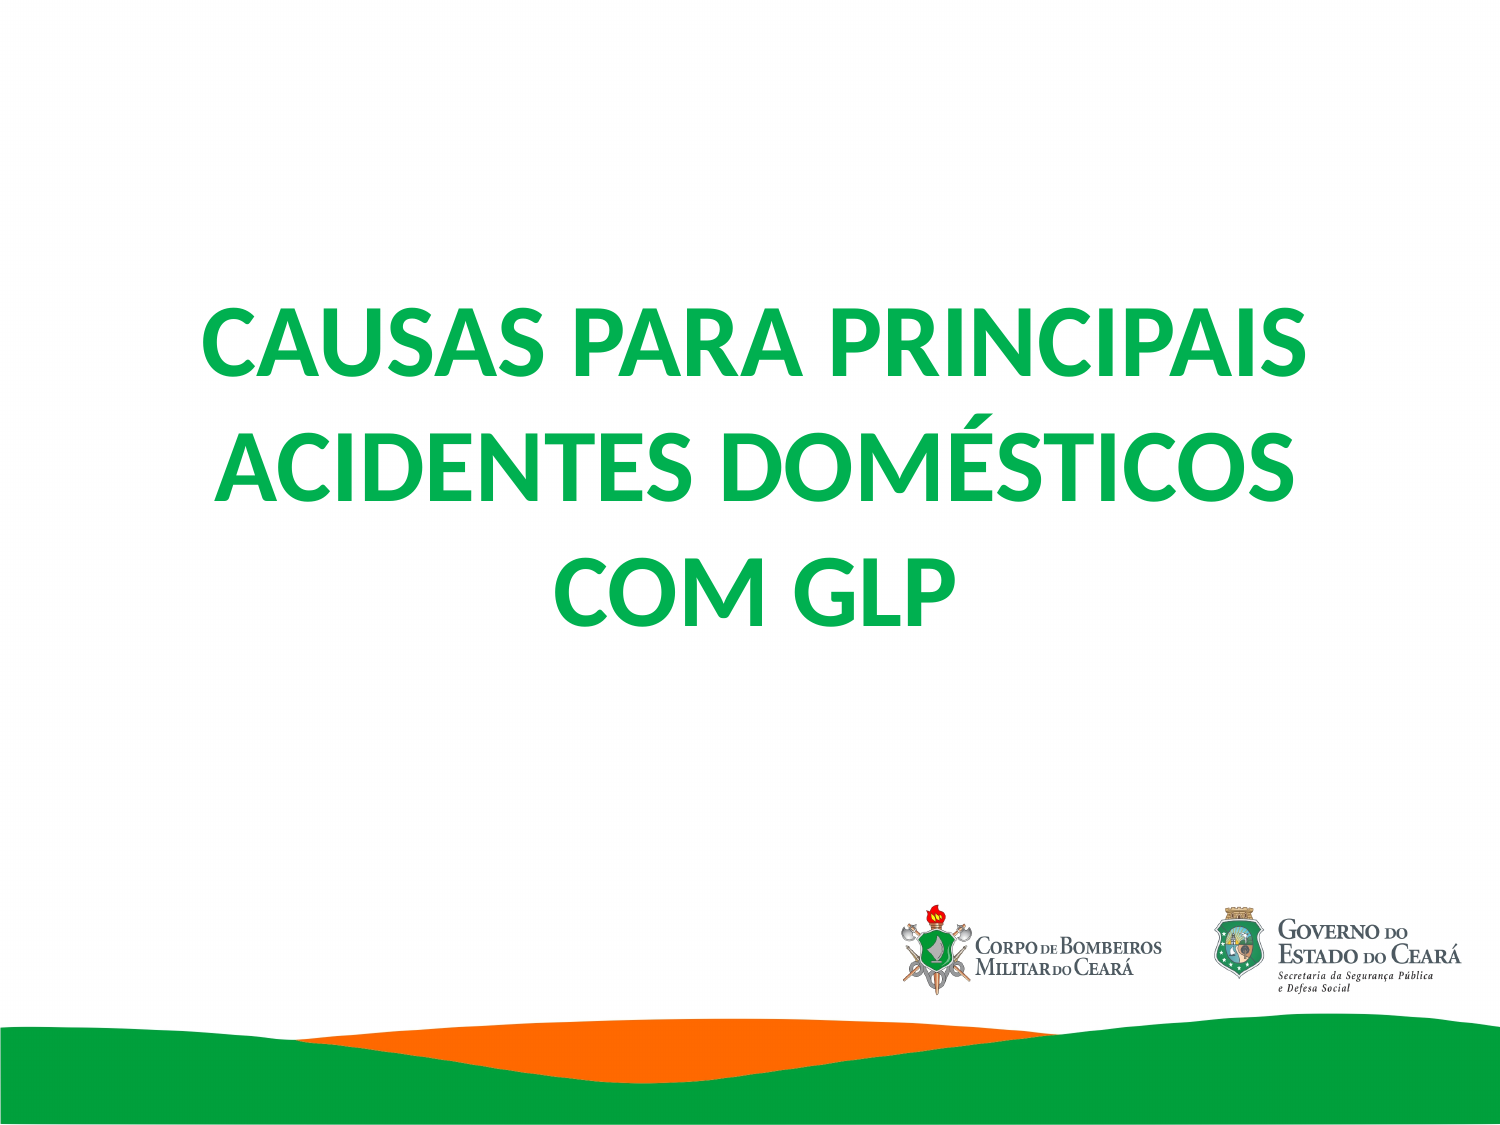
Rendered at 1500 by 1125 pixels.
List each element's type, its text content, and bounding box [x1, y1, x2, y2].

picture [0, 0, 1500, 1125]
text_box CAUSAS PARA PRINCIPAIS ACIDENTES DOMÉSTICOS COM GLP [159, 219, 1353, 655]
